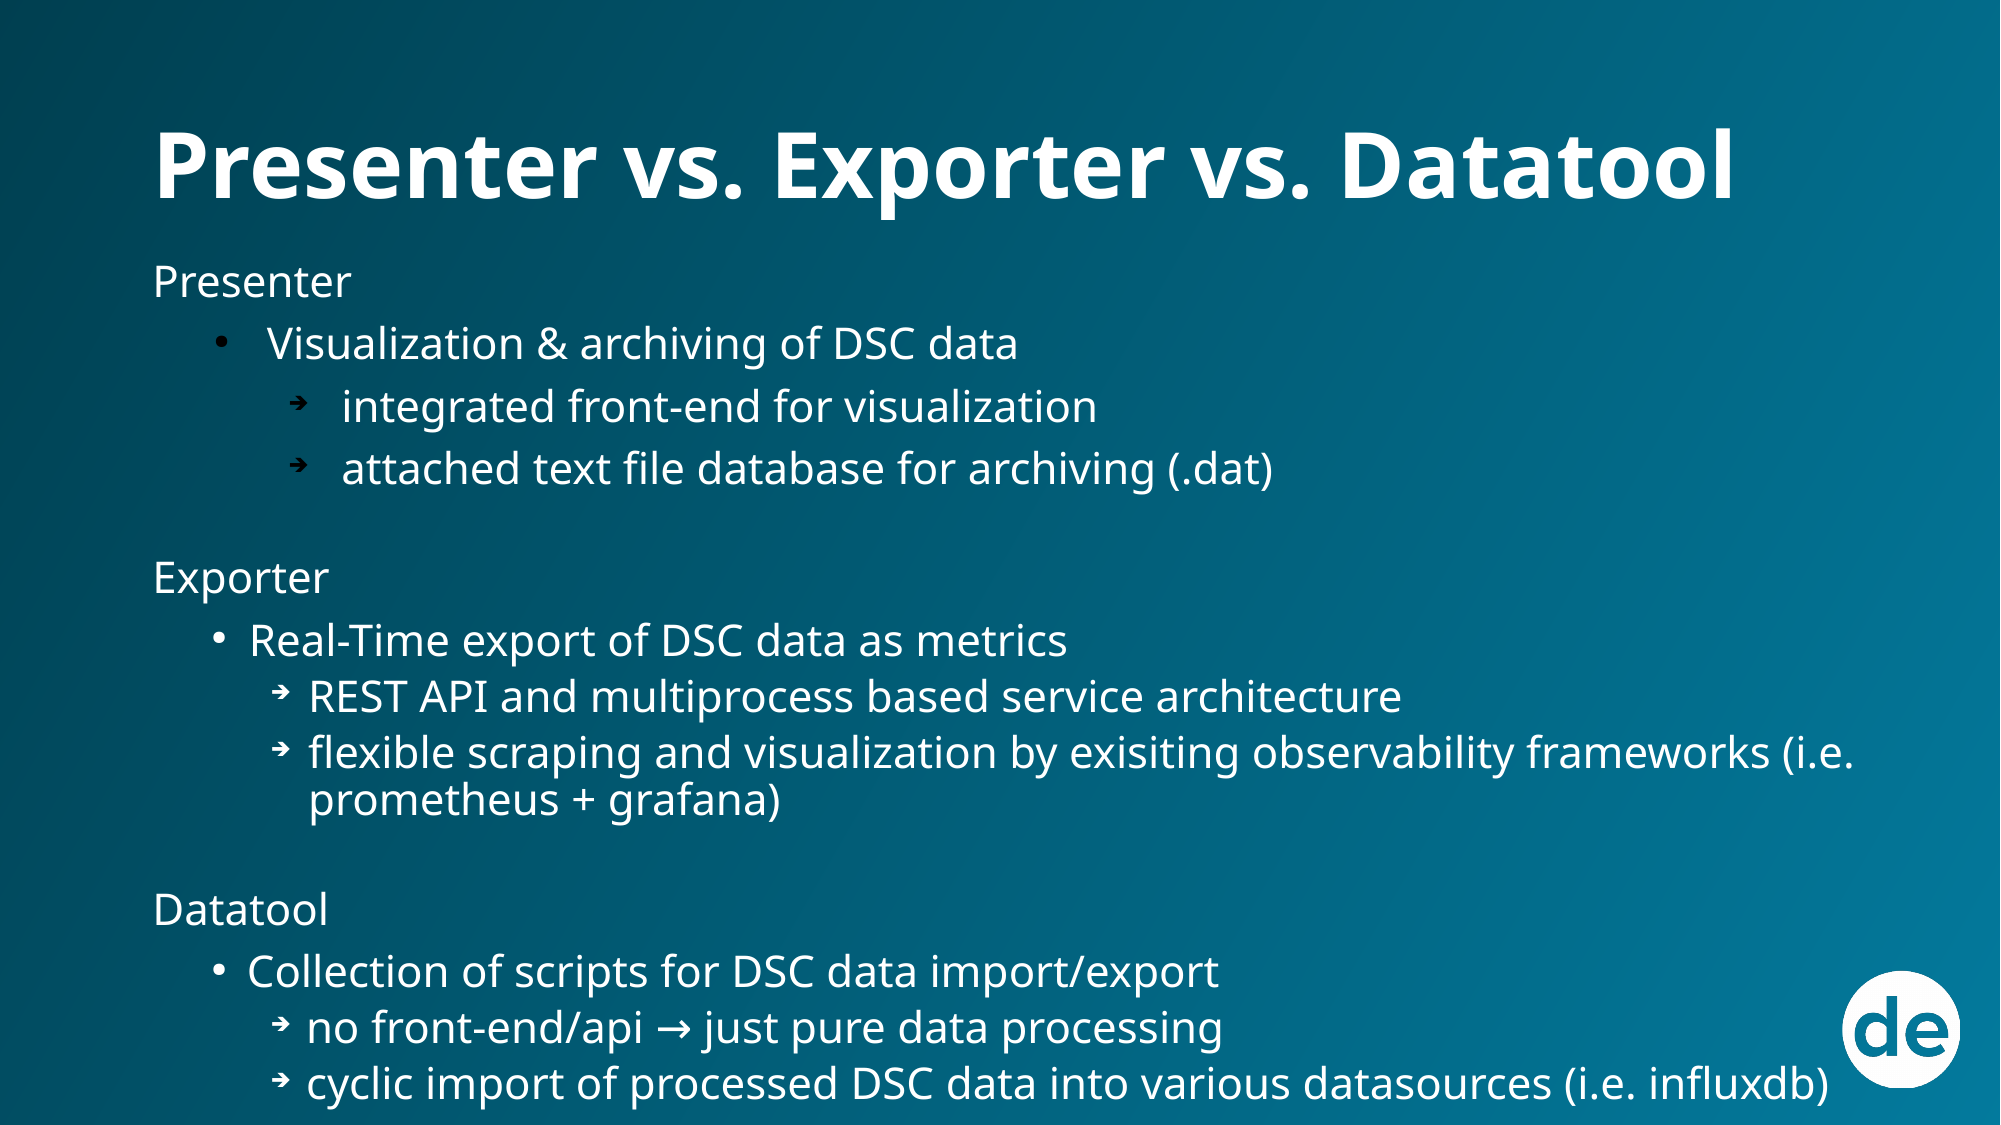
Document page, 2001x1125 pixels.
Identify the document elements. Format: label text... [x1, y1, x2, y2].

list Presenter Visualization & archiving of DSC data integrated front-end for visualization attached text file database for archiving (.dat) Exporter Real-Time export of DSC data as metrics REST API and multiprocess based service architecture flexible scraping and visualization by exisiting observability frameworks (i.e. prometheus + grafana) Datatool Collection of scripts for DSC data import/export no front-end/api → just pure data processing cyclic import of processed DSC data into various datasources (i.e. influxdb) [137, 252, 1930, 1078]
title Presenter vs. Exporter vs. Datatool [137, 59, 1863, 252]
